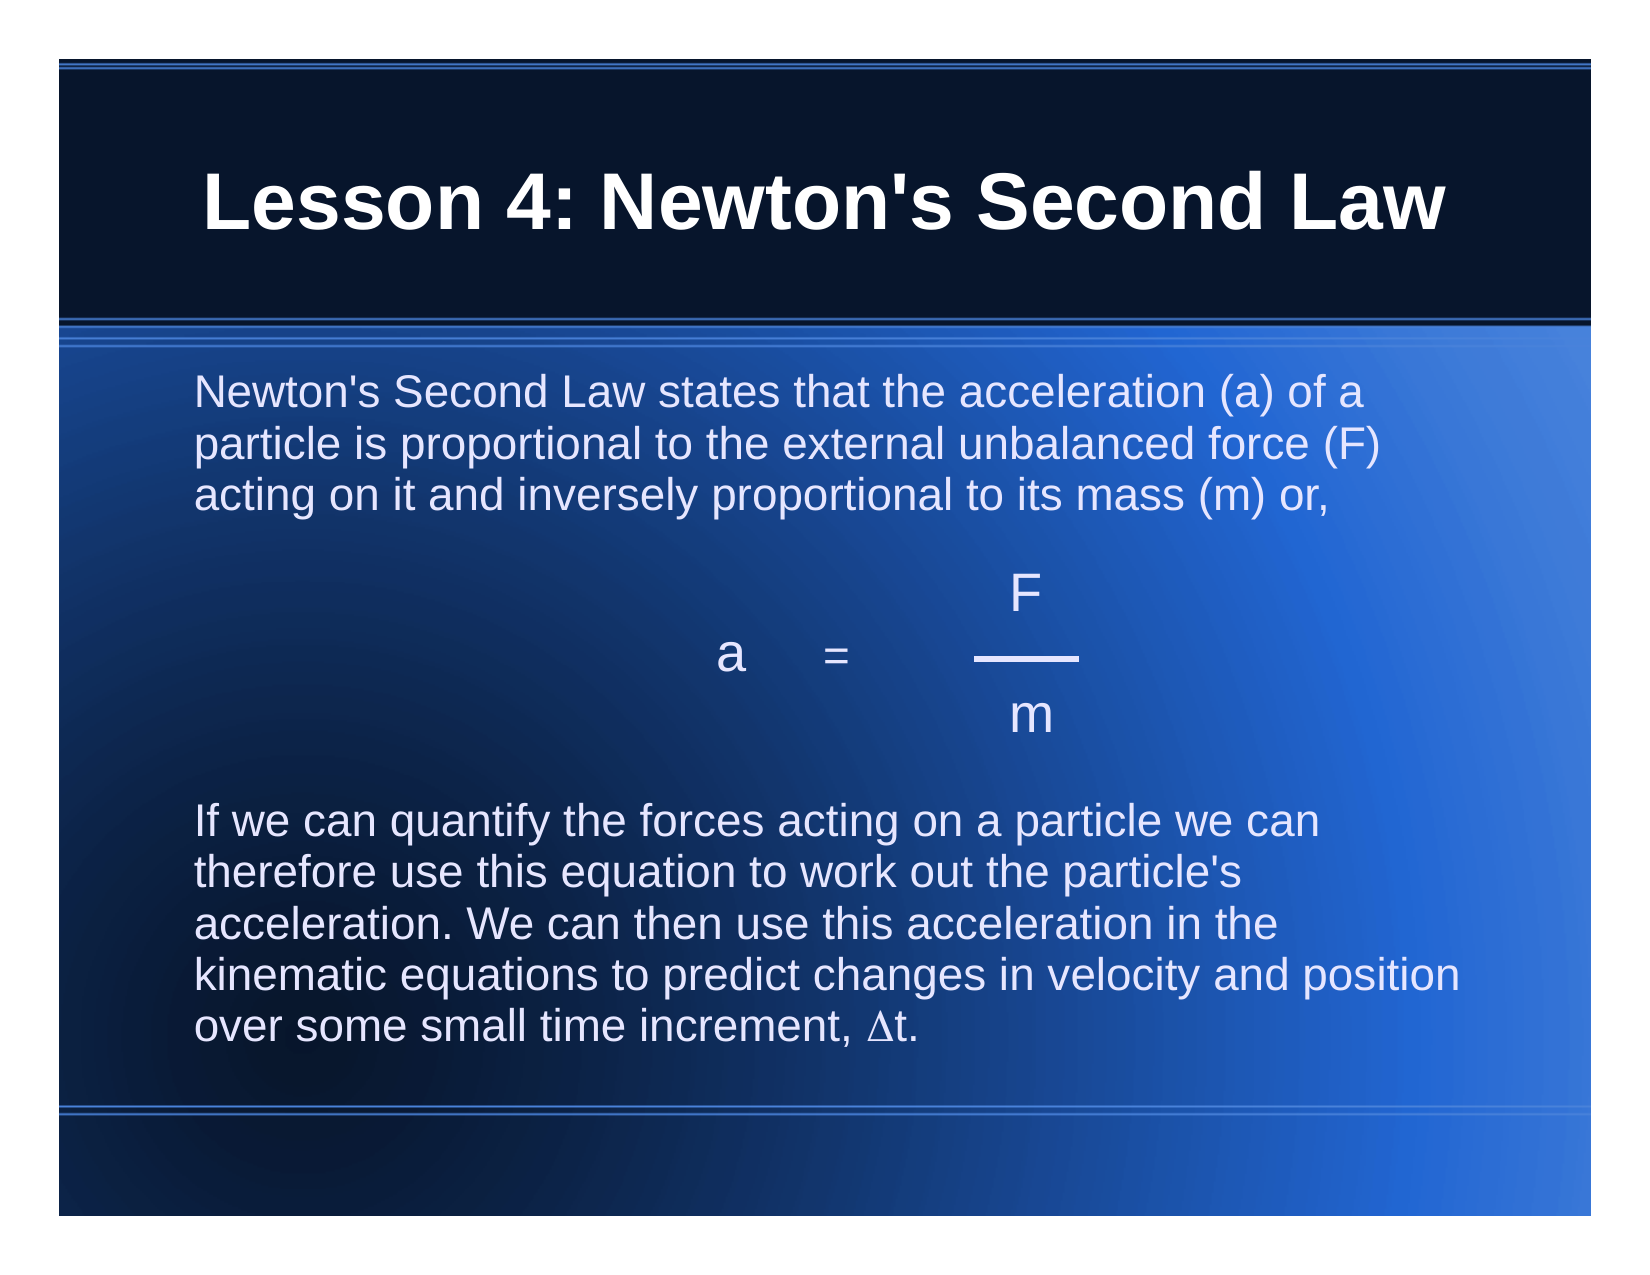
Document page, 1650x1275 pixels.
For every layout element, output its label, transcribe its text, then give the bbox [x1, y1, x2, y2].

text_box Newton's Second Law states that the acceleration (a) of a particle is proportional to the external unbalanced force (F) acting on it and inversely proportional to its mass (m) or, F a = m If we can quantify the forces acting on a particle we can therefore use this equation to work out the particle's acceleration. We can then use this acceleration in the kinematic equations to predict changes in velocity and position over some small time increment, Δt. [179, 359, 1500, 1063]
picture [59, 59, 1591, 1216]
title Lesson 4: Newton's Second Law [135, 105, 1515, 299]
